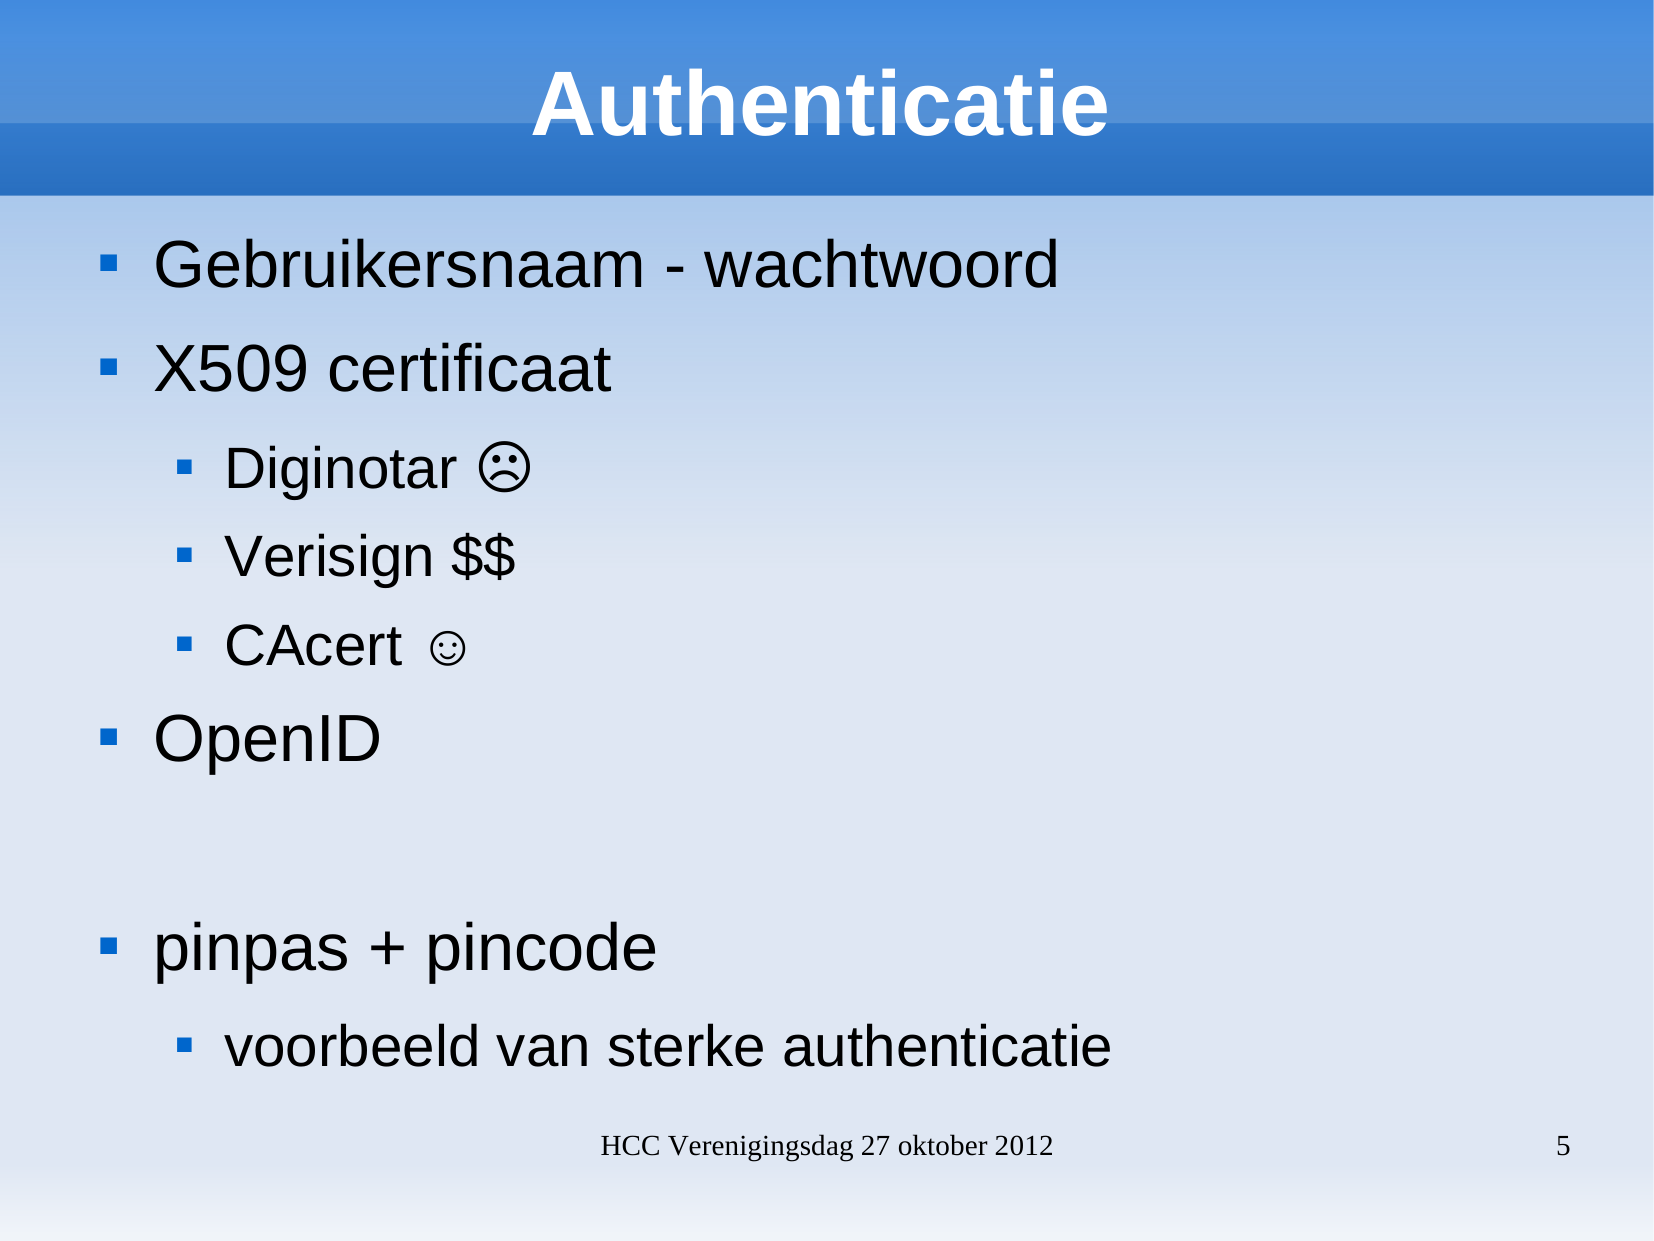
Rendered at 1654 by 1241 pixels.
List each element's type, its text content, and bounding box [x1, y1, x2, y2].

list Gebruikersnaam - wachtwoord X509 certificaat Diginotar ☹ Verisign $$ CAcert ☺ OpenID pinpas + pincode voorbeeld van sterke authenticatie [82, 226, 1571, 1080]
title Authenticatie [76, 7, 1565, 200]
picture [0, 0, 1654, 1241]
